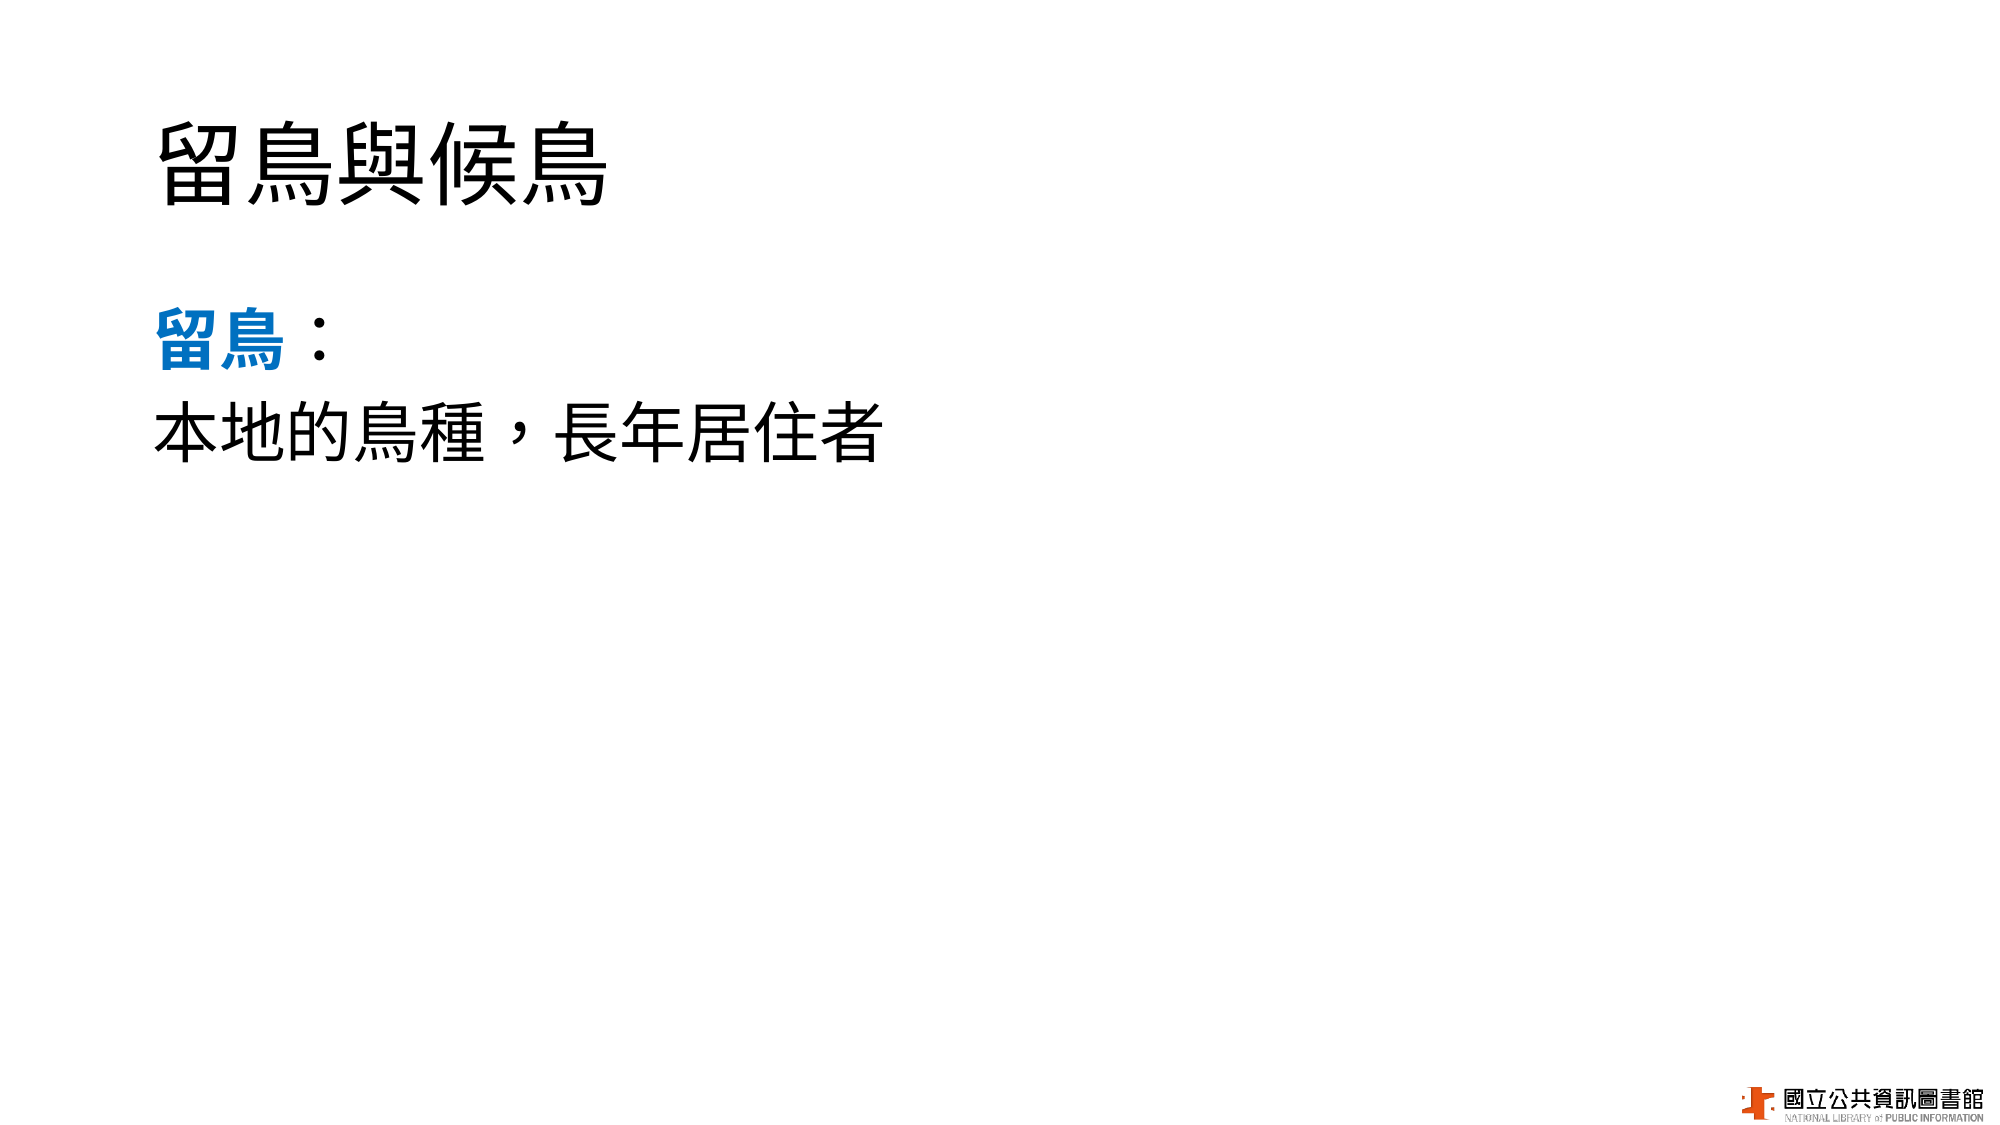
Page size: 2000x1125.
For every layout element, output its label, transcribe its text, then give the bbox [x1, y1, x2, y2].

list 留鳥： 本地的鳥種，長年居住者 [137, 299, 1863, 1014]
title 留鳥與候鳥 [137, 59, 1863, 278]
